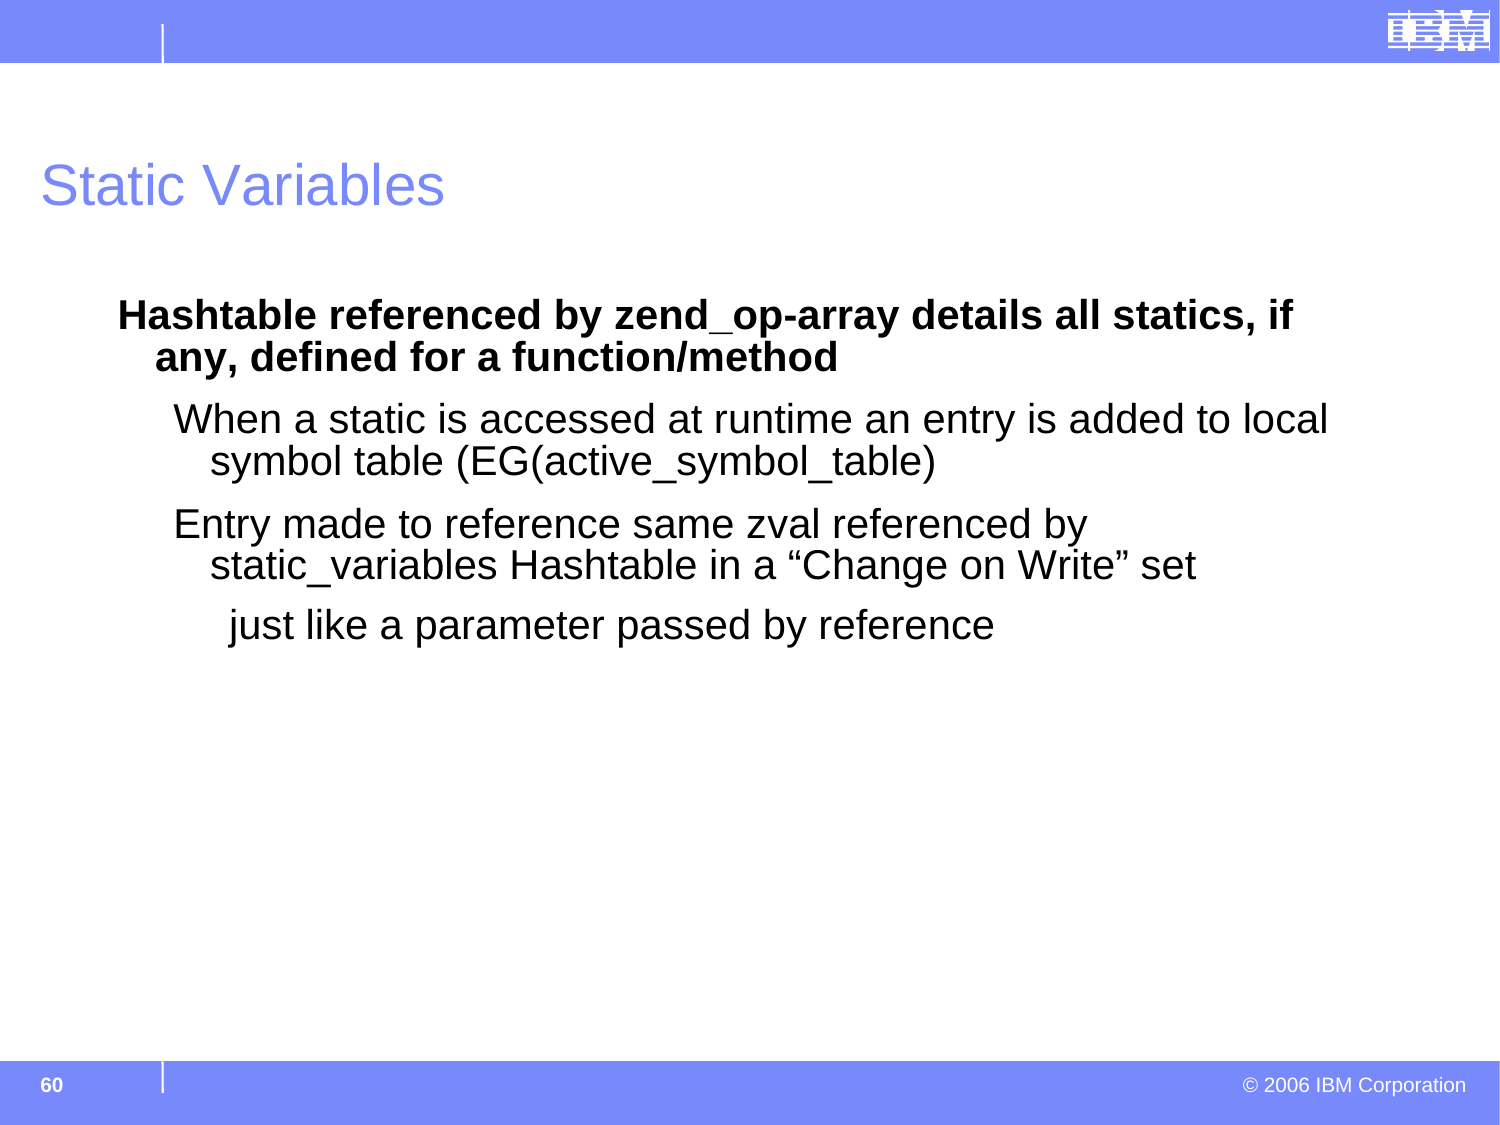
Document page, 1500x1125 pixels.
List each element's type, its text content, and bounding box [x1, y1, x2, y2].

title Static Variables [25, 123, 1378, 225]
list Hashtable referenced by zend_op-array details all statics, if any, defined for a function/method When a static is accessed at runtime an entry is added to local symbol table (EG(active_symbol_table) Entry made to reference same zval referenced by static_variables Hashtable in a “Change on Write” set just like a parameter passed by reference [102, 288, 1378, 763]
